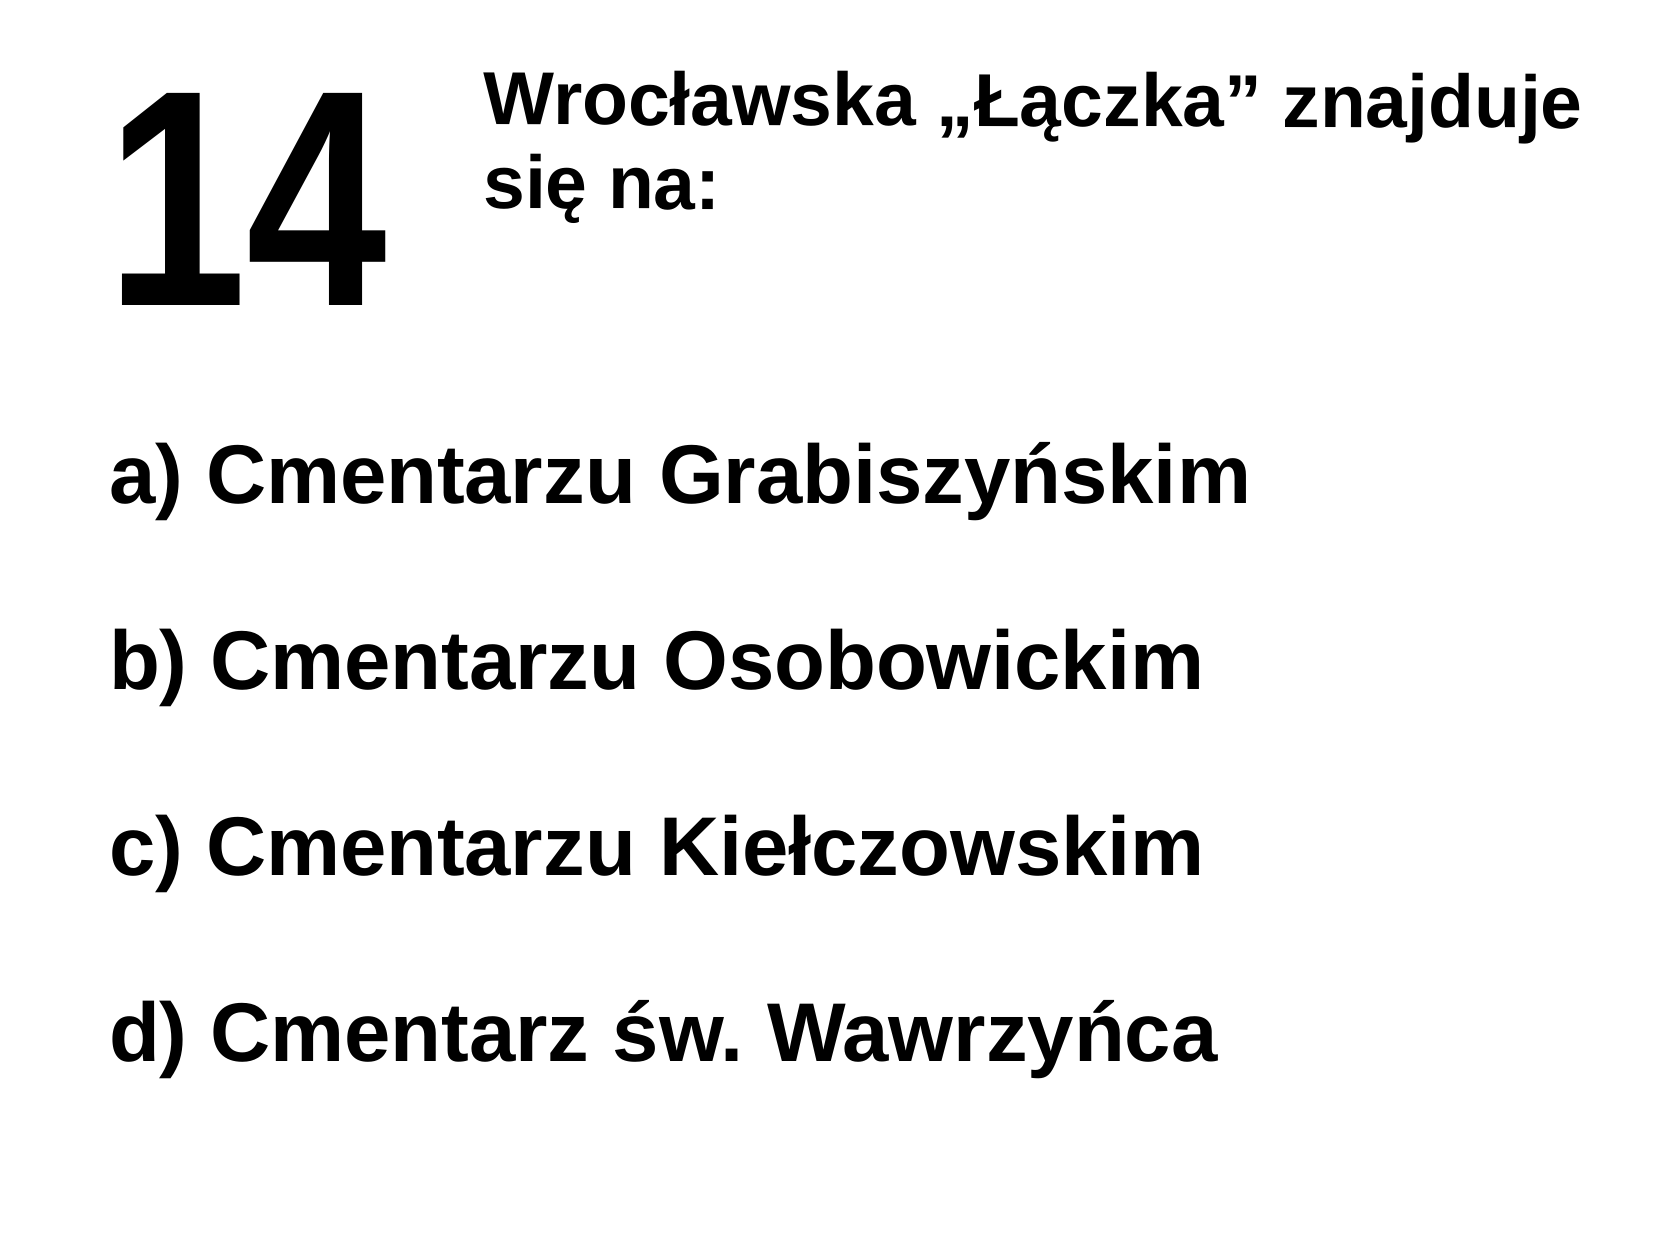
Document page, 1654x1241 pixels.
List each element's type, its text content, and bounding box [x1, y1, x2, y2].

text_box 14 [8, 9, 485, 308]
text_box a) Cmentarzu Grabiszyńskim b) Cmentarzu Osobowickim c) Cmentarzu Kiełczowskim d) Cmentarz św. Wawrzyńca [94, 420, 1453, 1158]
text_box Wrocławska „Łączka” znajduje się na: [482, 56, 1615, 372]
